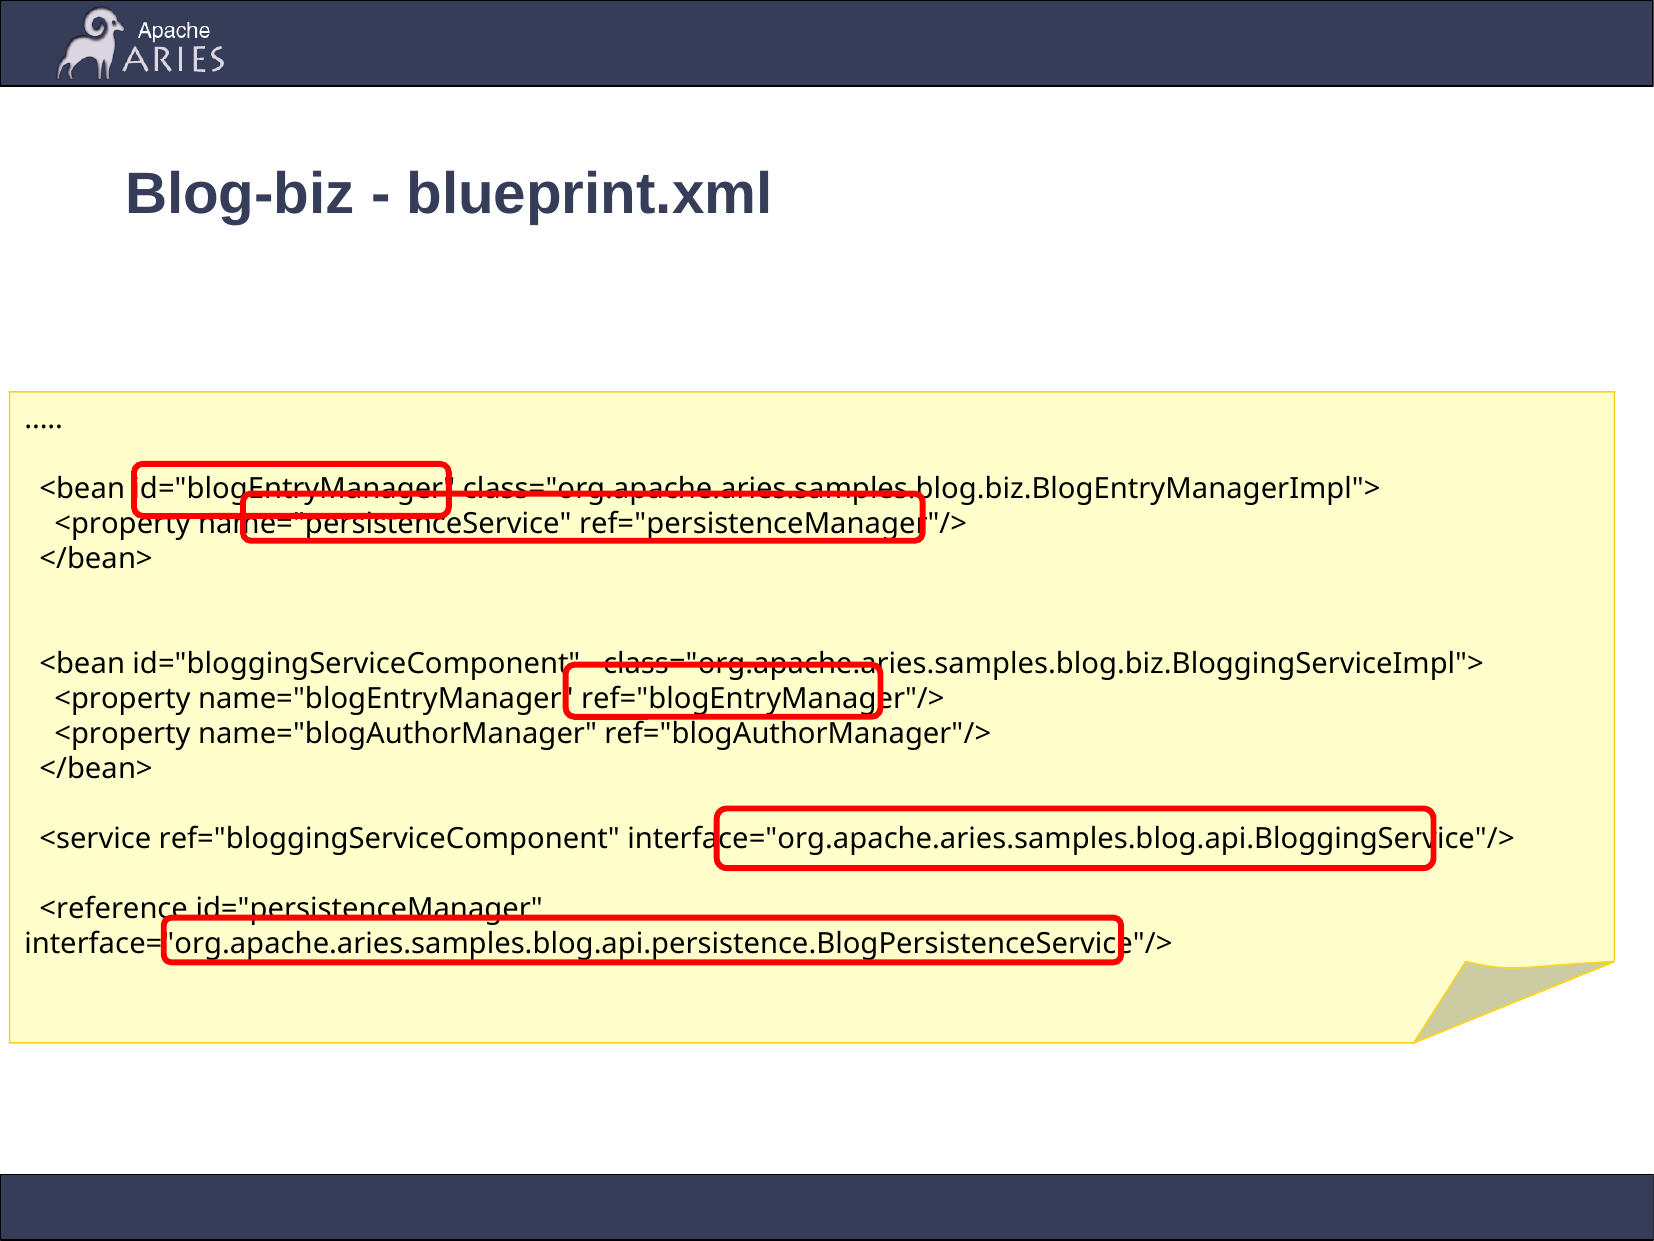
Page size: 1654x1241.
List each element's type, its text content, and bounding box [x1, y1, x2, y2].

title Blog-biz - blueprint.xml [89, 91, 1579, 298]
text_box ..... <bean id="blogEntryManager" class="org.apache.aries.samples.blog.biz.BlogEntryManagerImpl"> <property name="persistenceService" ref="persistenceManager"/> </bean> <bean id="bloggingServiceComponent" class="org.apache.aries.samples.blog.biz.BloggingServiceImpl"> <property name="blogEntryManager" ref="blogEntryManager"/> <property name="blogAuthorManager" ref="blogAuthorManager"/> </bean> <service ref="bloggingServiceComponent" interface="org.apache.aries.samples.blog.api.BloggingService"/> <reference id="persistenceManager" interface="org.apache.aries.samples.blog.api.persistence.BlogPersistenceService"/> [9, 391, 1615, 1043]
picture [47, 3, 232, 83]
